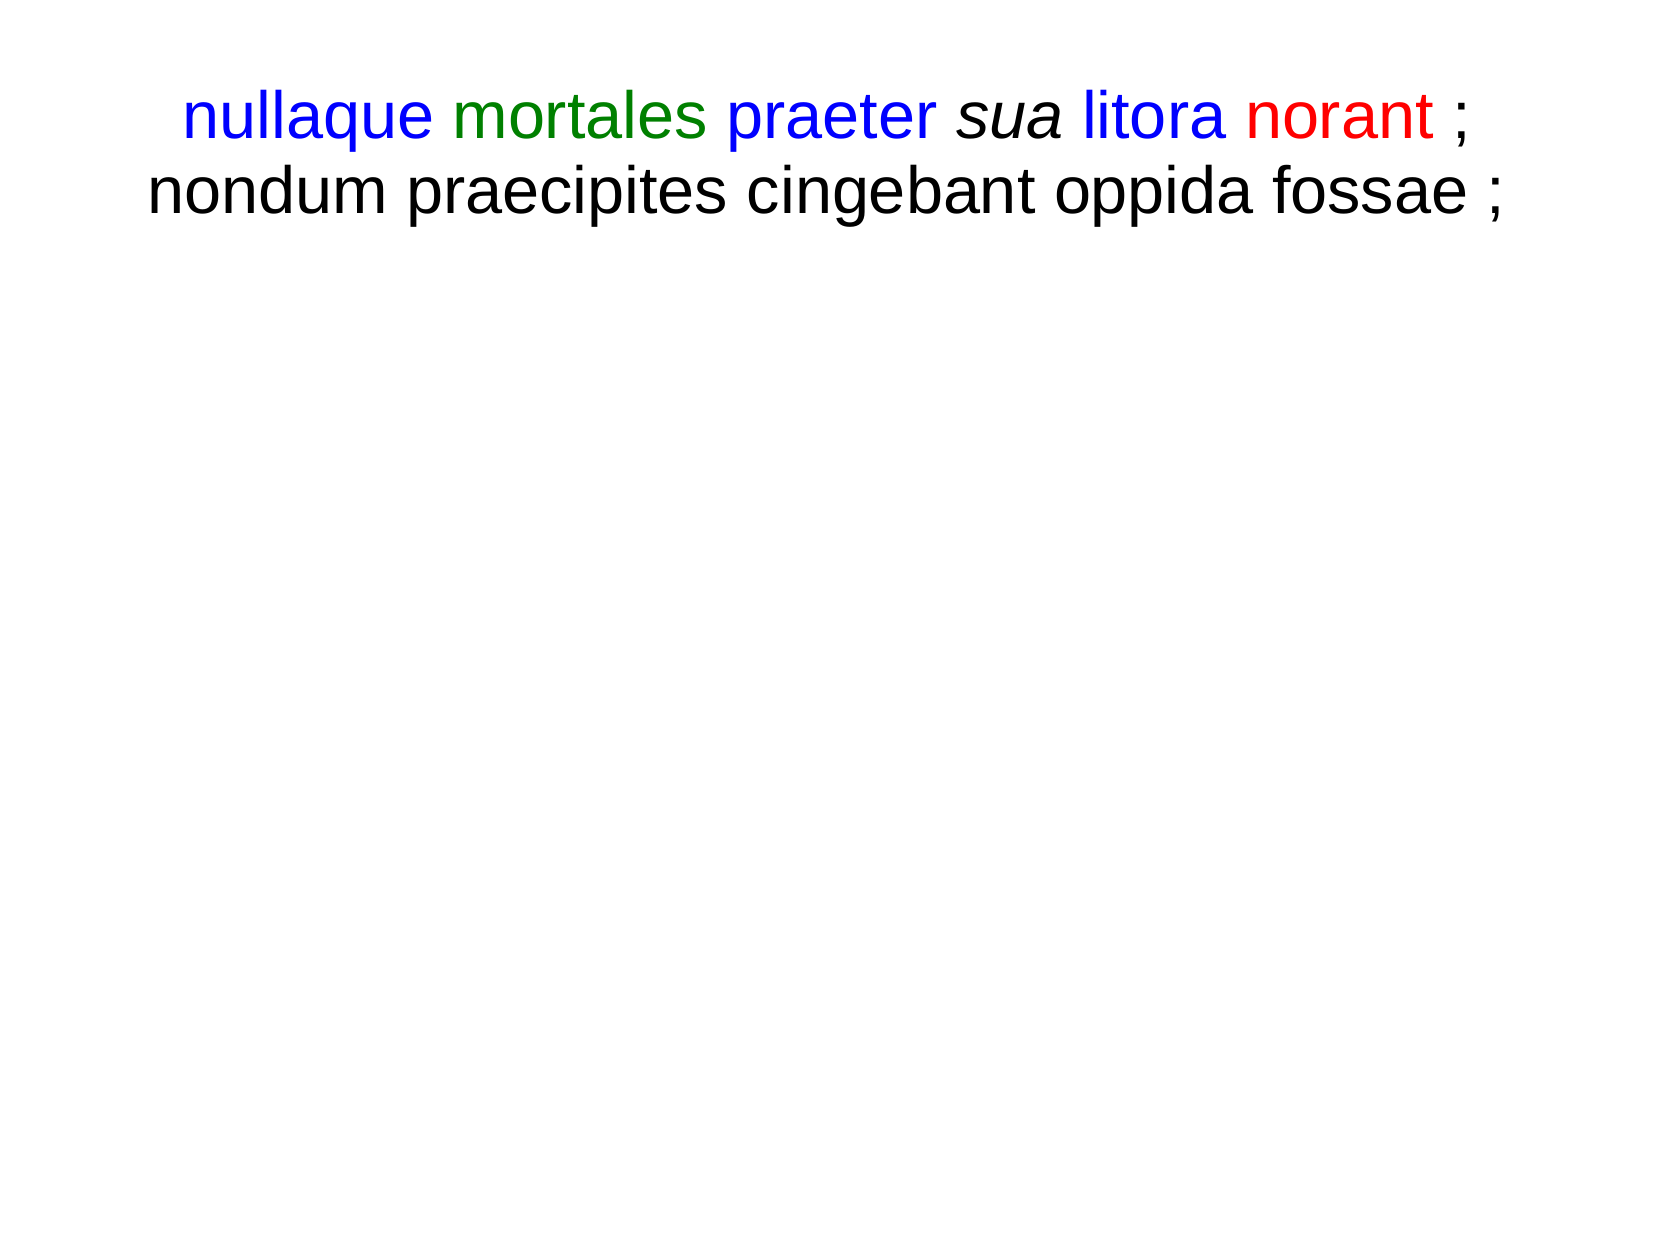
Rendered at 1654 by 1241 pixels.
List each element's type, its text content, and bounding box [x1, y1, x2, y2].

title nullaque mortales praeter sua litora norant ; nondum praecipites cingebant oppida fossae ; [82, 49, 1571, 257]
